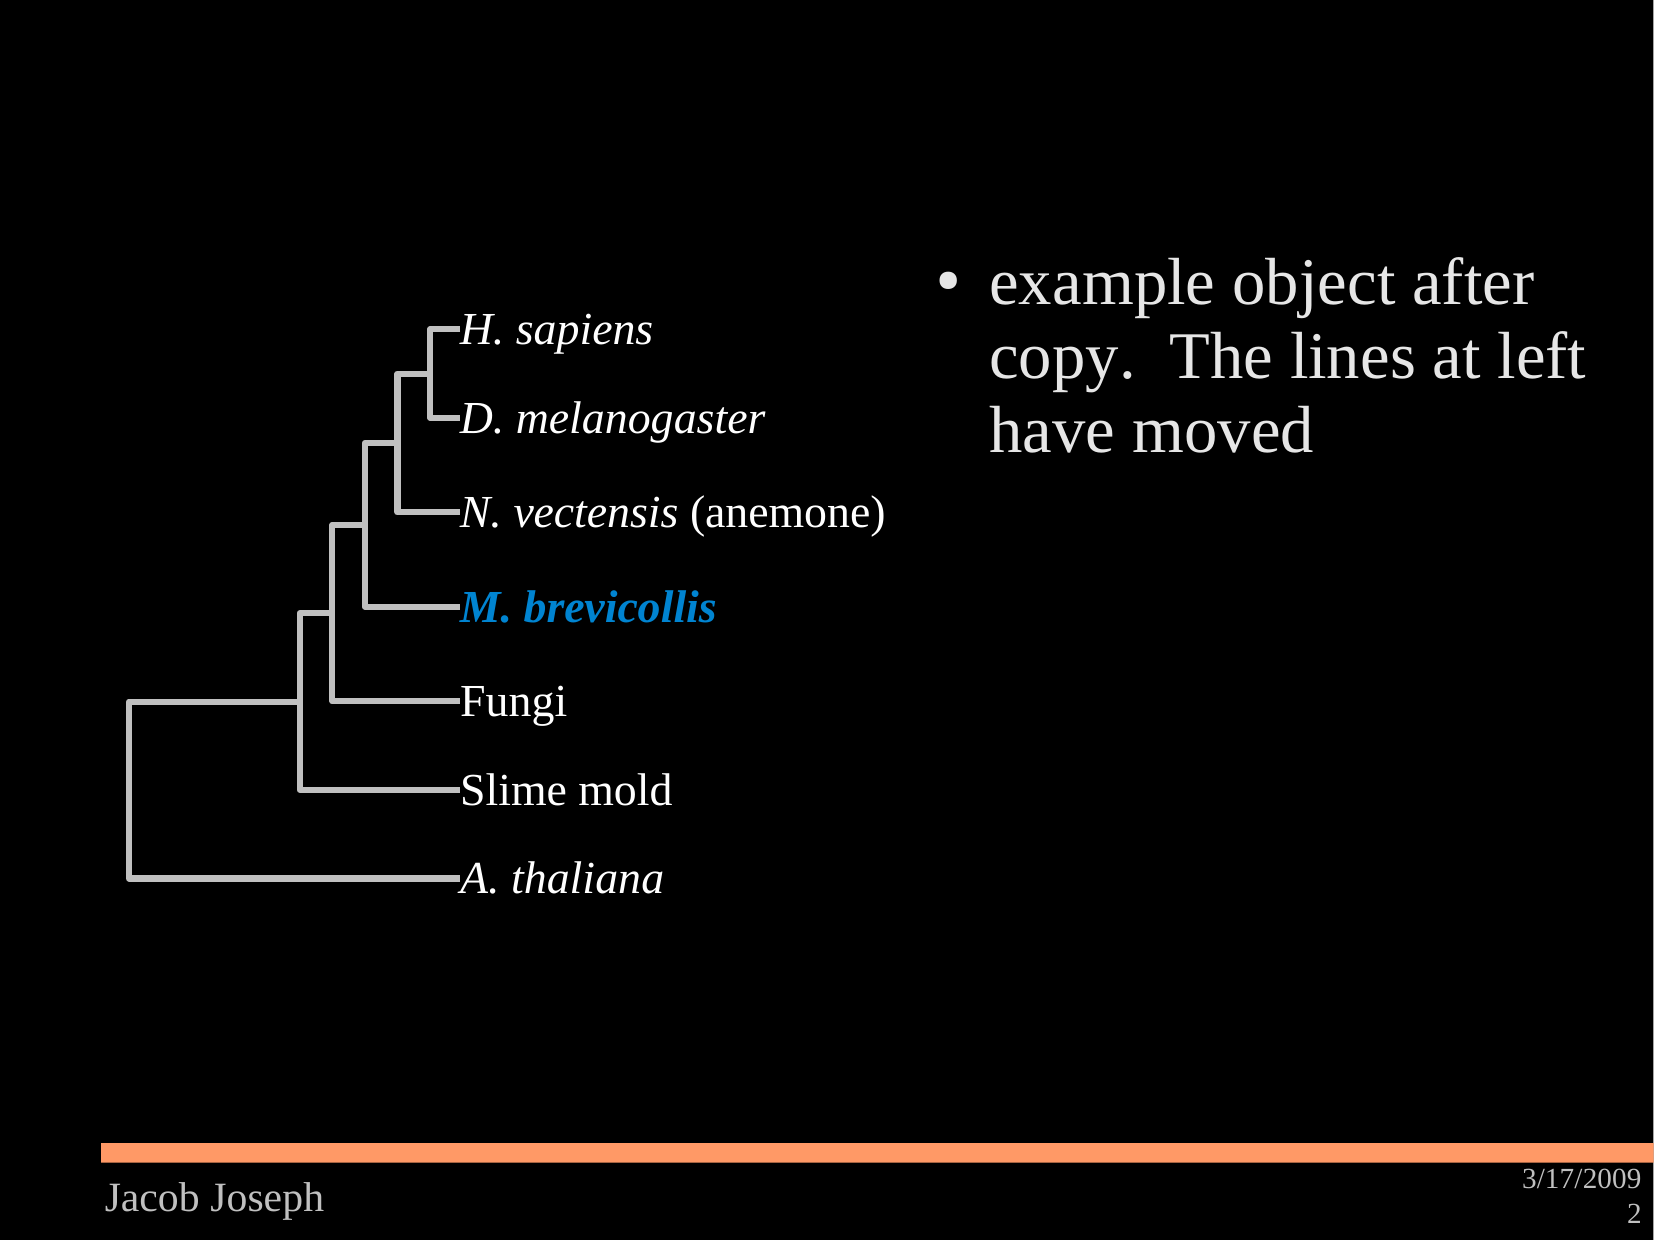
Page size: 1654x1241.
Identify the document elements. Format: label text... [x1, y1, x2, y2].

list example object after copy. The lines at left have moved [918, 245, 1654, 1056]
text_box D. melanogaster [460, 392, 761, 444]
text_box Fungi [460, 675, 573, 727]
text_box A. thaliana [460, 853, 661, 904]
text_box H. sapiens [460, 303, 651, 355]
text_box Slime mold [460, 764, 670, 816]
text_box M. brevicollis [460, 581, 713, 633]
text_box N. vectensis (anemone) [460, 486, 879, 538]
